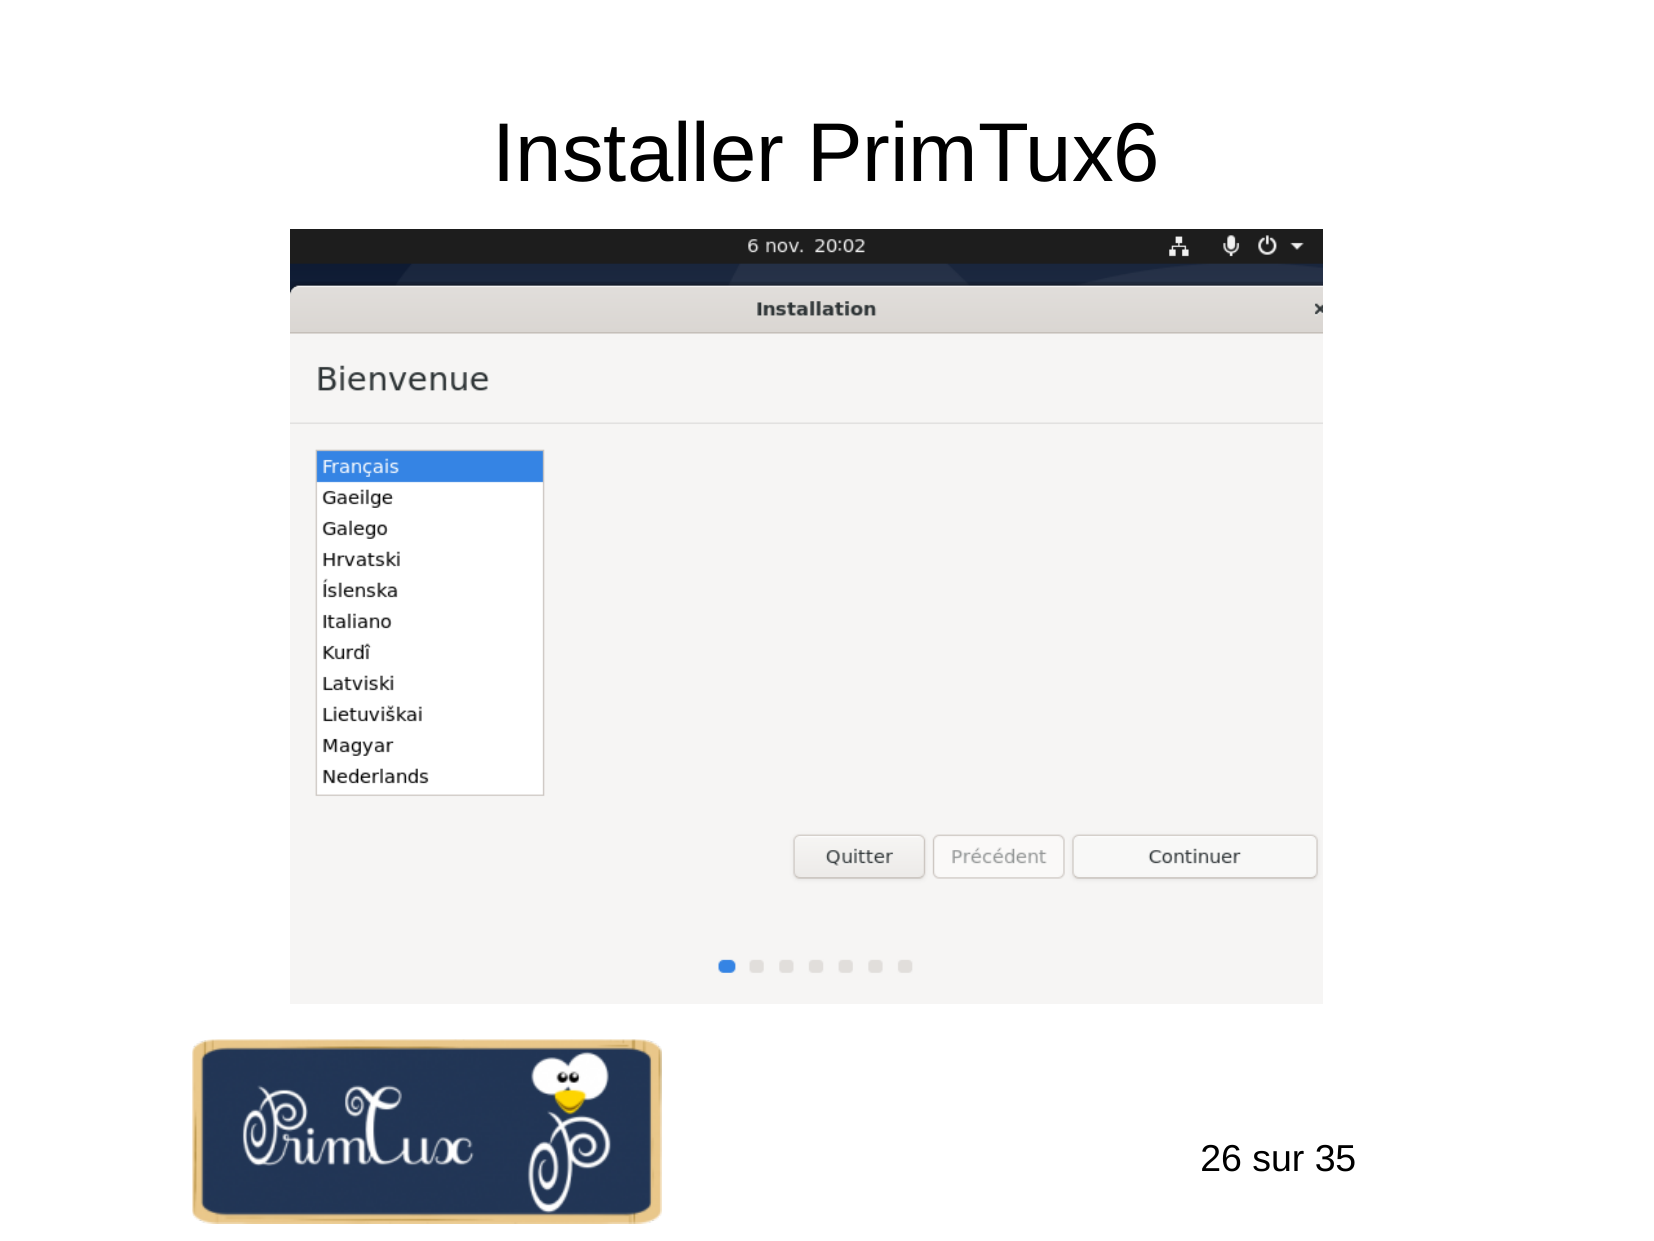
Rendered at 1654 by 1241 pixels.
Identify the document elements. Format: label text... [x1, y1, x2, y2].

title Installer PrimTux6 [82, 49, 1571, 257]
picture [290, 229, 1323, 1004]
picture [192, 1039, 662, 1224]
